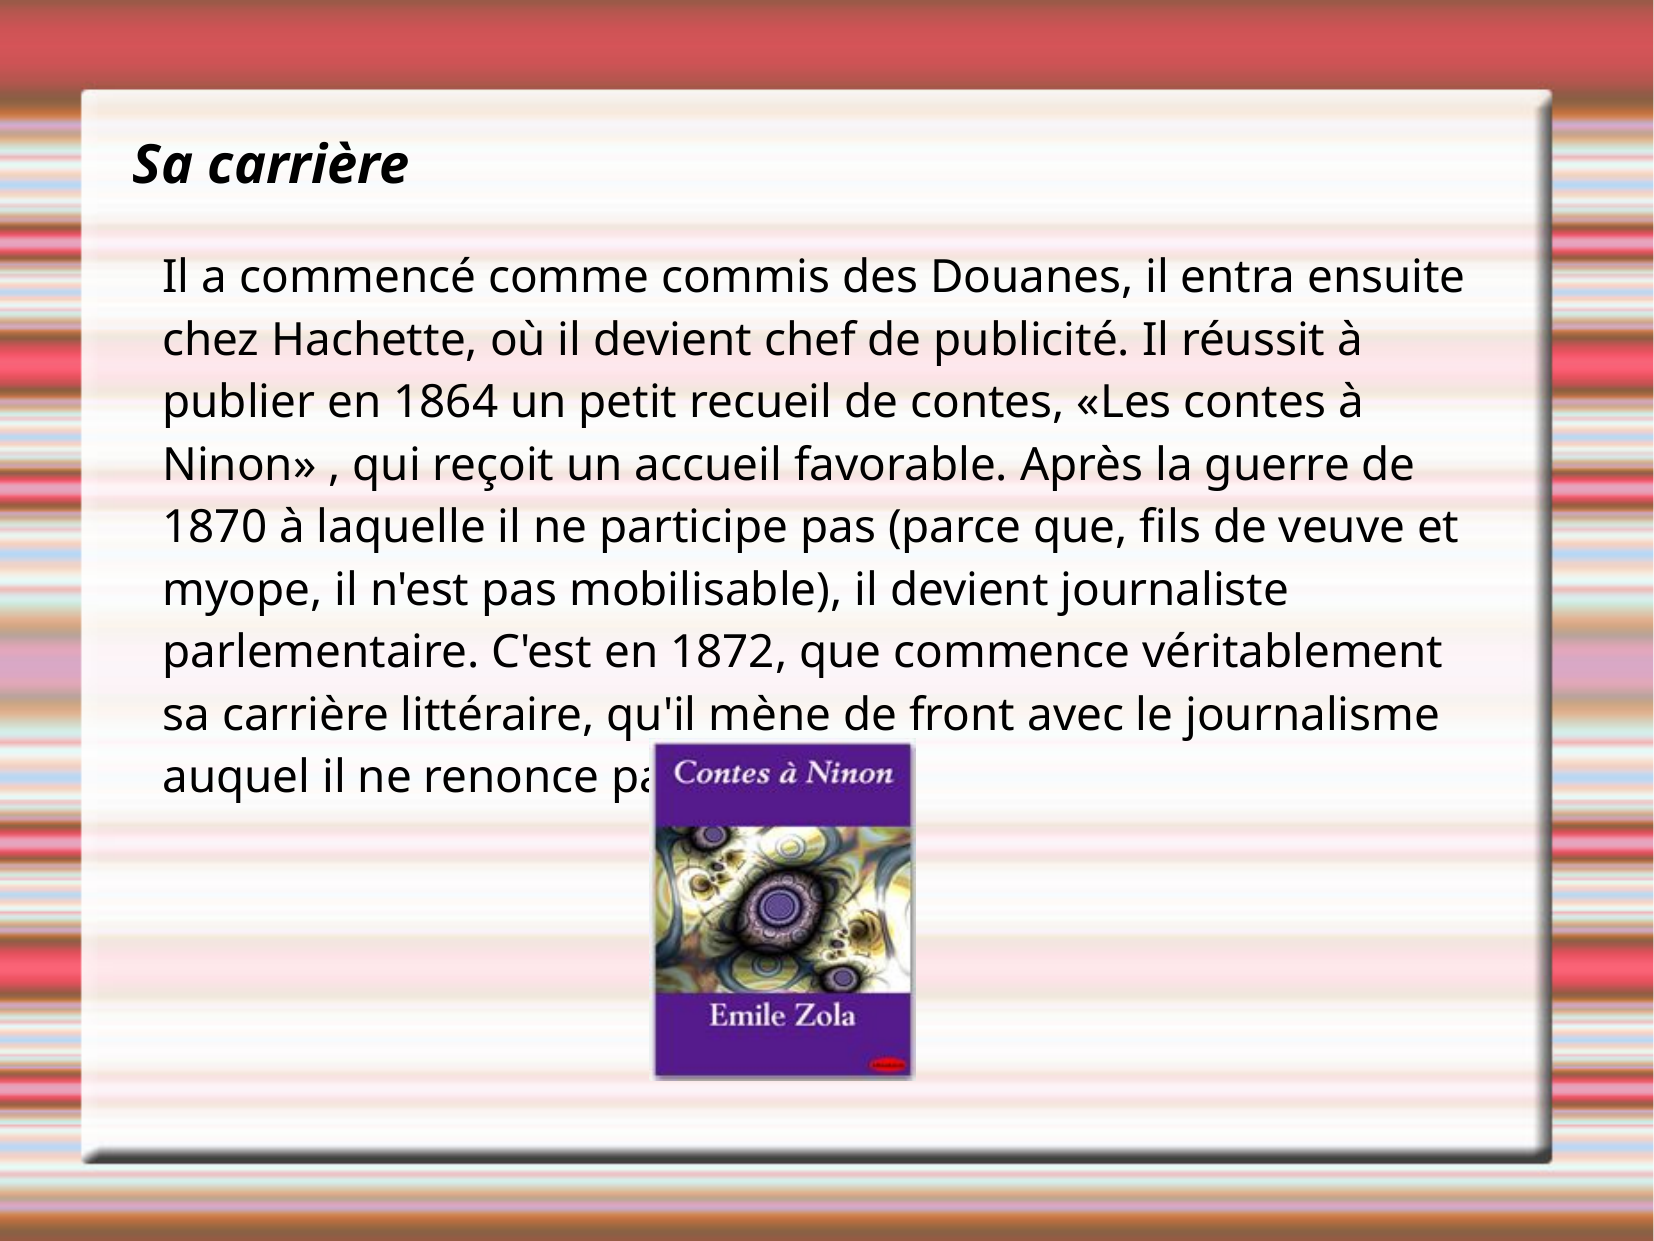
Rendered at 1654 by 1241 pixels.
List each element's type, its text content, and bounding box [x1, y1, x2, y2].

text_box Sa carrière [118, 118, 945, 194]
picture [0, 0, 1654, 1241]
text_box Il a commencé comme commis des Douanes, il entra ensuite chez Hachette, où il devient chef de publicité. Il réussit à publier en 1864 un petit recueil de contes, «Les contes à Ninon» , qui reçoit un accueil favorable. Après la guerre de 1870 à laquelle il ne participe pas (parce que, fils de veuve et myope, il n'est pas mobilisable), il devient journaliste parlementaire. C'est en 1872, que commence véritablement sa carrière littéraire, qu'il mène de front avec le journalisme auquel il ne renonce pas. [147, 236, 1506, 694]
